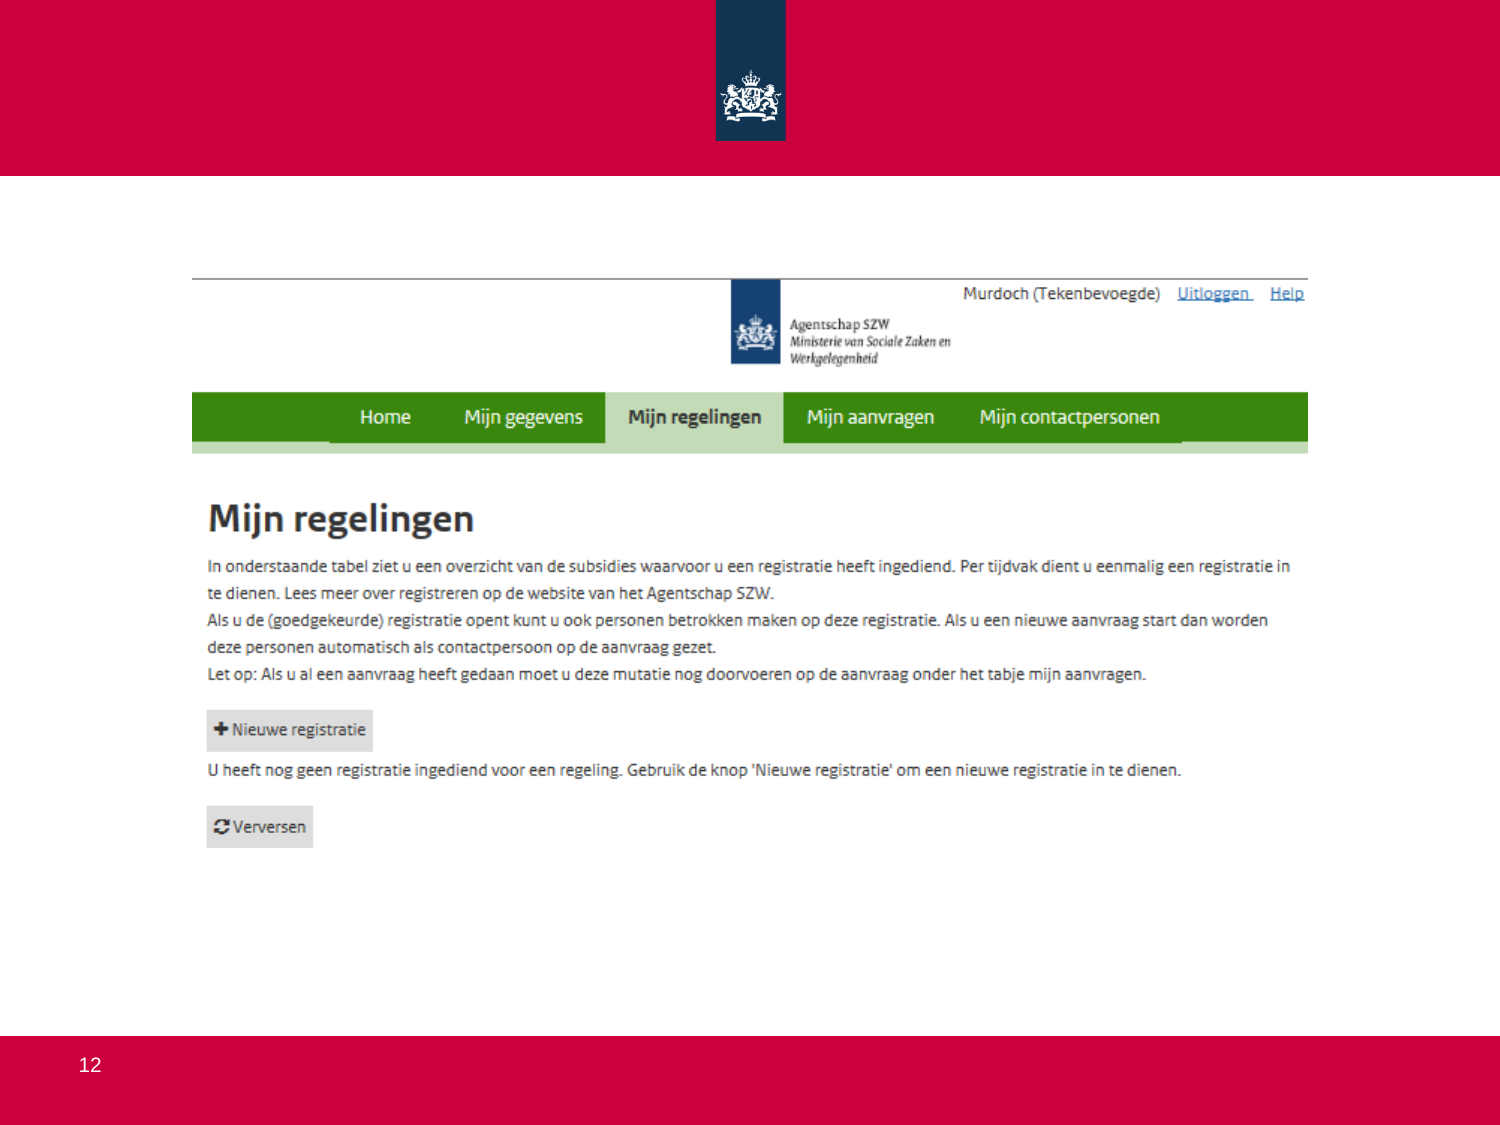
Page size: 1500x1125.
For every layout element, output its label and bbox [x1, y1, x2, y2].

picture [192, 277, 1308, 848]
text_box [63, 1043, 181, 1104]
